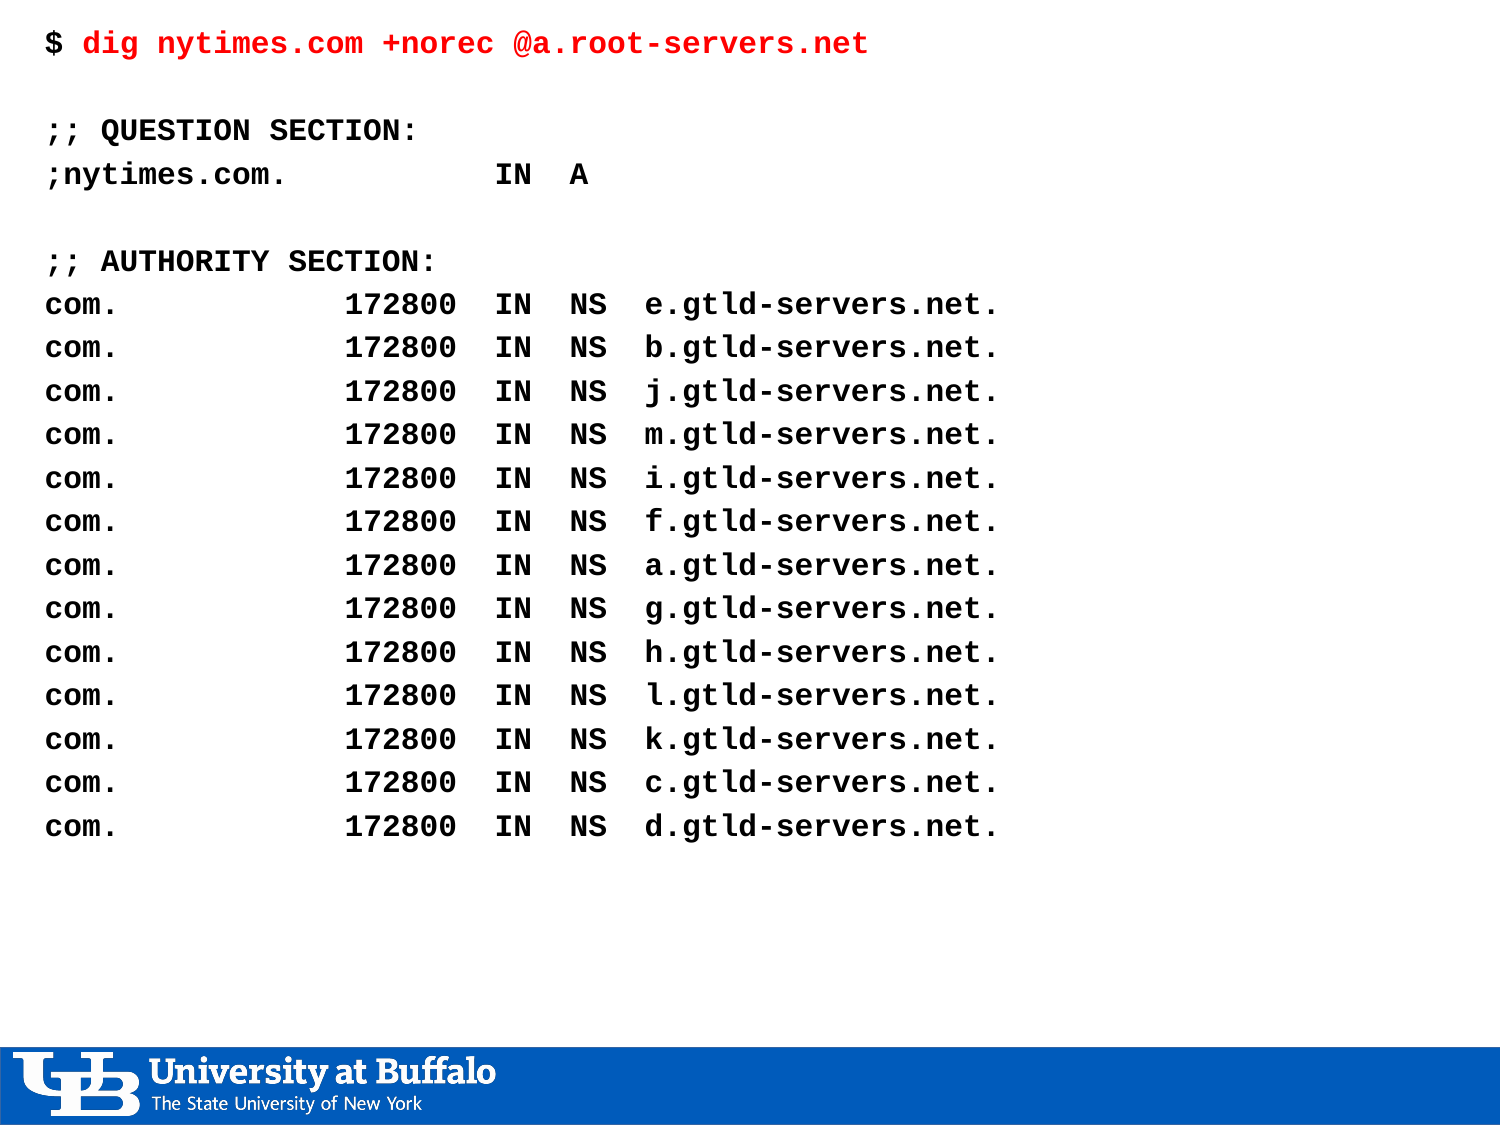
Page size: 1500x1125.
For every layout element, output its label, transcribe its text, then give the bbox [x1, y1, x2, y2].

text_box $ dig nytimes.com +norec @a.root-servers.net ;; QUESTION SECTION: ;nytimes.com. IN A ;; AUTHORITY SECTION: com. 172800 IN NS e.gtld-servers.net. com. 172800 IN NS b.gtld-servers.net. com. 172800 IN NS j.gtld-servers.net. com. 172800 IN NS m.gtld-servers.net. com. 172800 IN NS i.gtld-servers.net. com. 172800 IN NS f.gtld-servers.net. com. 172800 IN NS a.gtld-servers.net. com. 172800 IN NS g.gtld-servers.net. com. 172800 IN NS h.gtld-servers.net. com. 172800 IN NS l.gtld-servers.net. com. 172800 IN NS k.gtld-servers.net. com. 172800 IN NS c.gtld-servers.net. com. 172800 IN NS d.gtld-servers.net. [29, 15, 1500, 894]
picture [13, 1052, 496, 1116]
